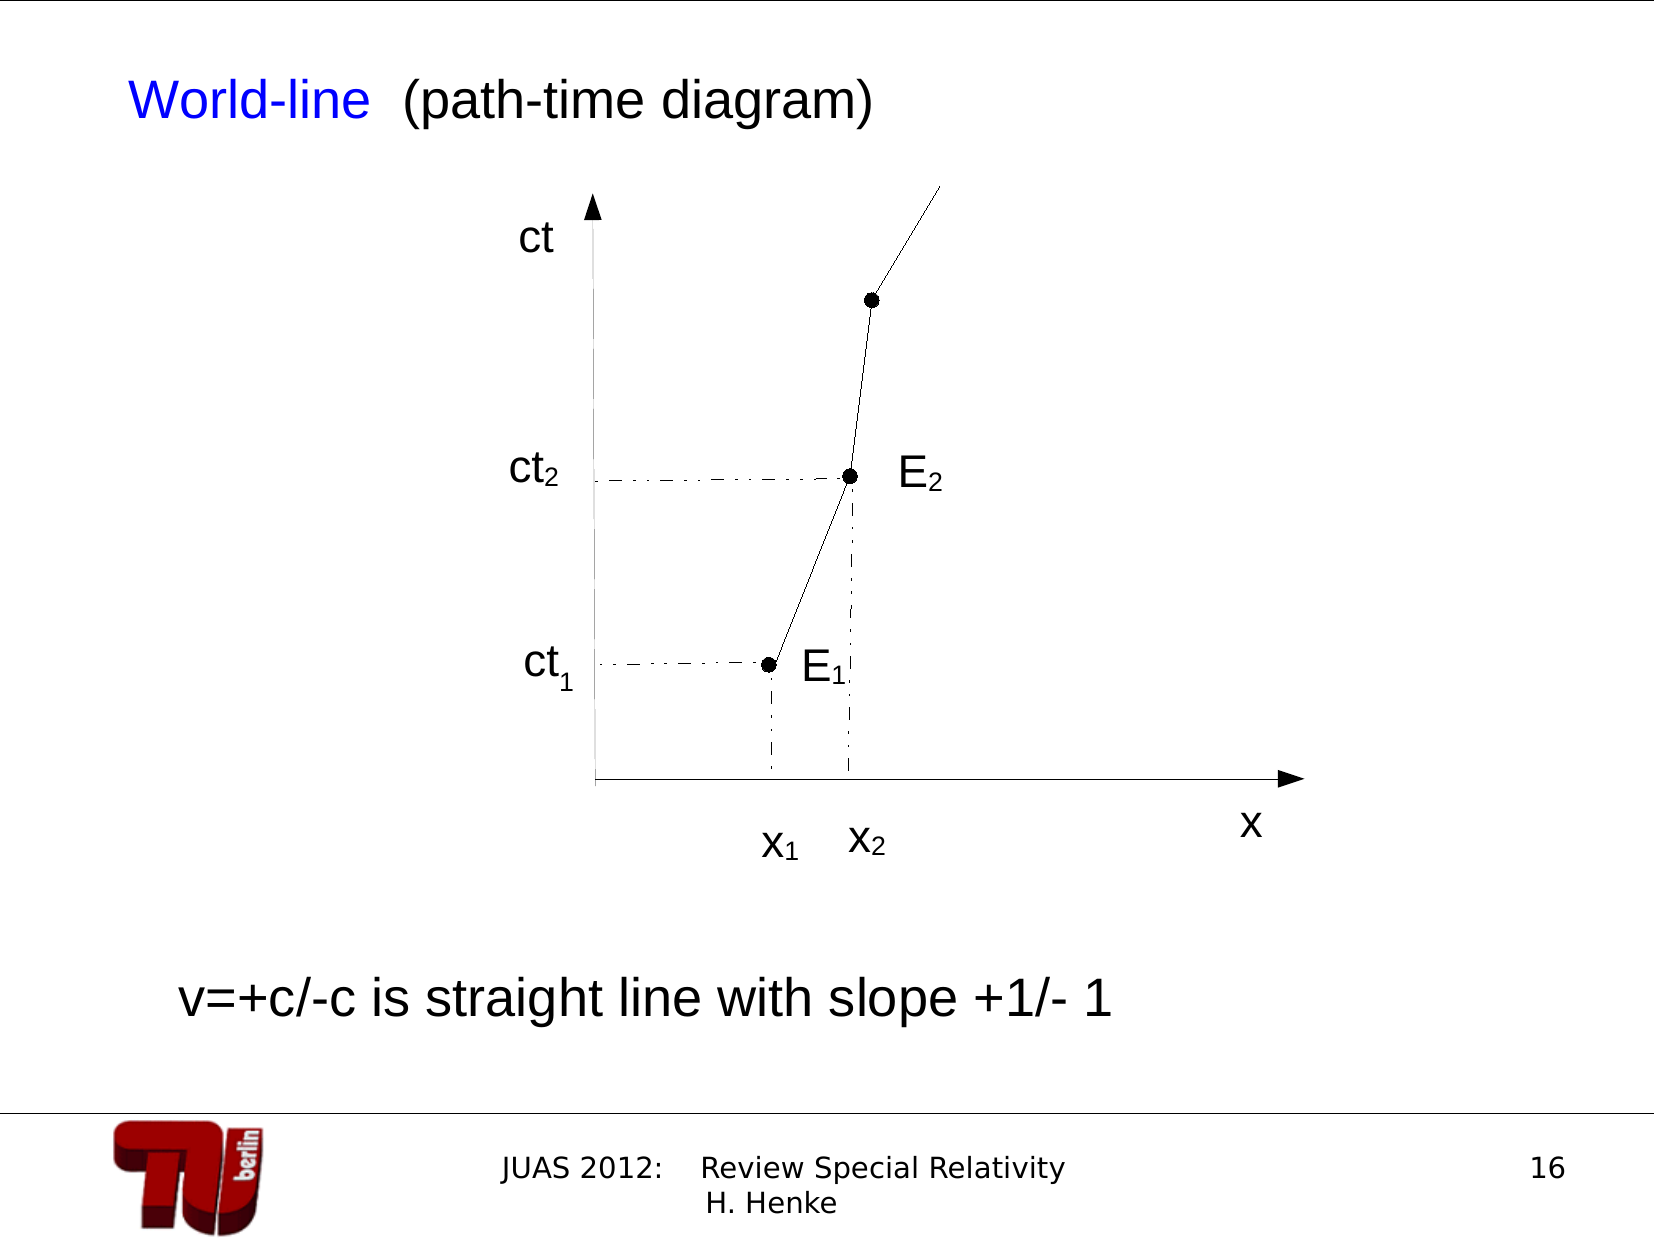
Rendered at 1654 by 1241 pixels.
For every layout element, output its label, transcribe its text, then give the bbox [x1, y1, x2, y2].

text_box E1 [786, 632, 923, 714]
text_box World-line (path-time diagram) [114, 62, 1005, 138]
text_box [761, 657, 777, 673]
text_box E2 [882, 439, 1020, 520]
text_box x1 [746, 808, 866, 890]
text_box ct [503, 203, 623, 270]
text_box x2 [833, 803, 953, 885]
text_box v=+c/-c is straight line with slope +1/- 1 [163, 959, 1265, 1036]
text_box [864, 292, 880, 308]
text_box ct1 [508, 627, 628, 712]
text_box ct2 [493, 434, 613, 515]
picture [112, 1119, 265, 1238]
text_box [842, 468, 858, 484]
text_box x [1225, 788, 1345, 855]
